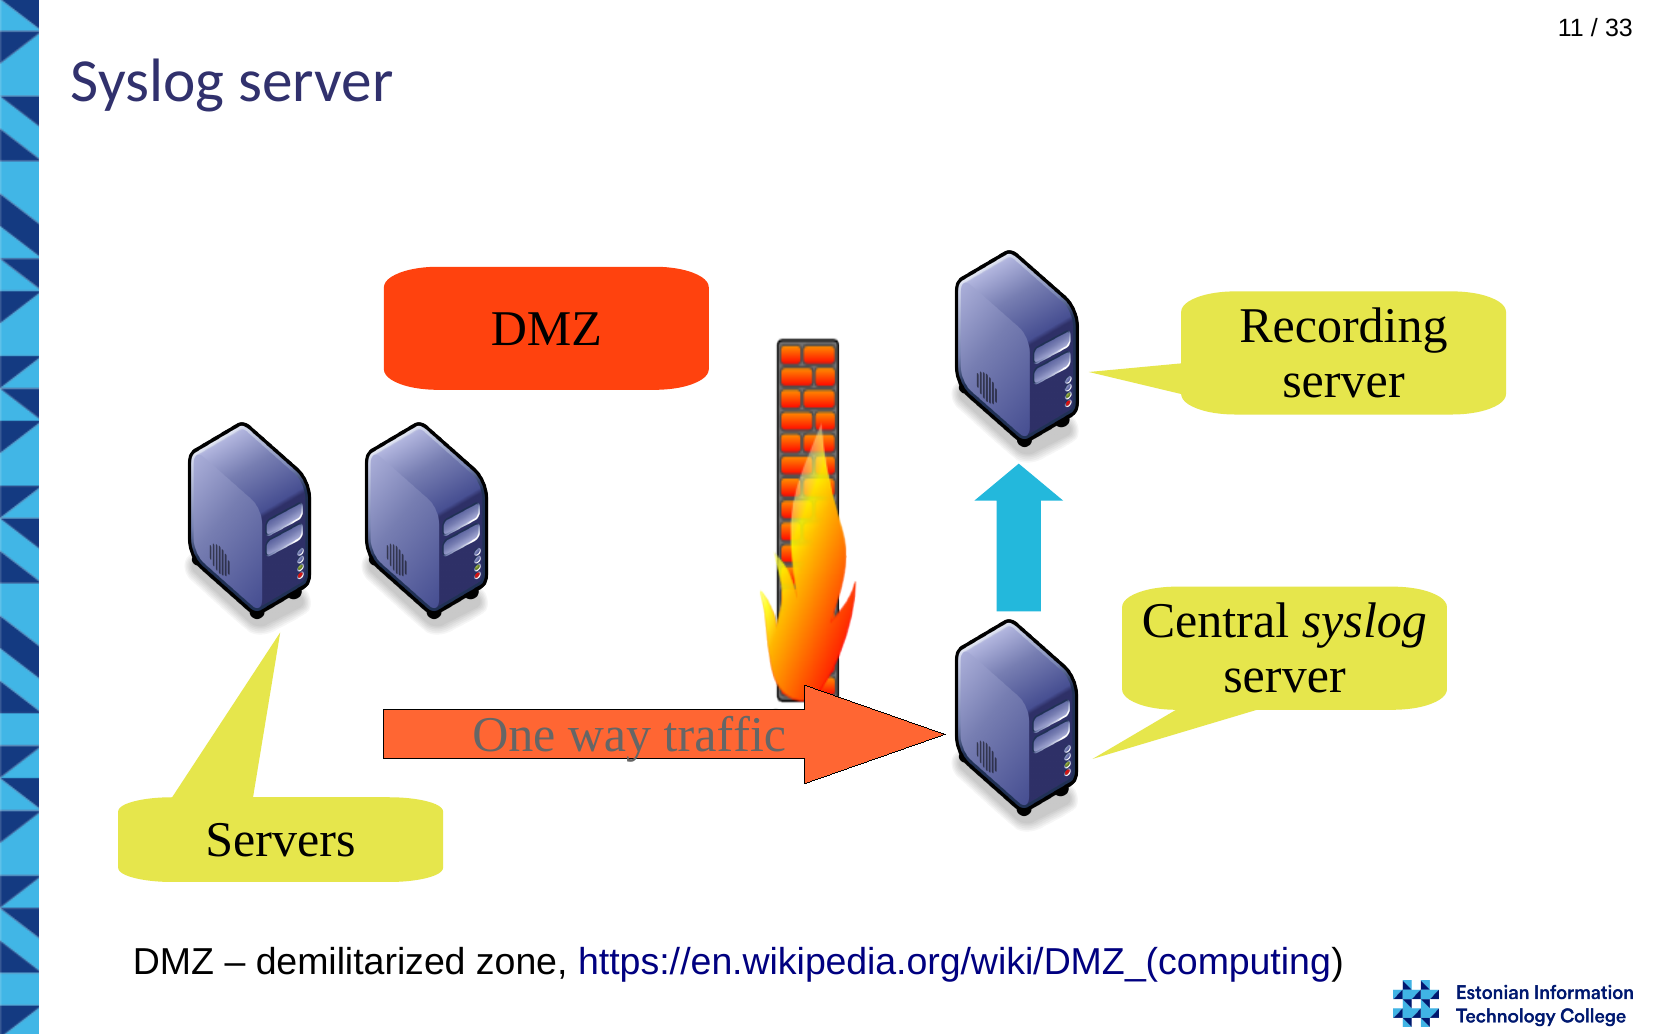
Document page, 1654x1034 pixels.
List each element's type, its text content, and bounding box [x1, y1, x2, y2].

picture [679, 242, 1094, 858]
picture [1393, 980, 1633, 1027]
text_box Central syslog server [1092, 586, 1447, 759]
text_box [974, 463, 1064, 612]
text_box DMZ – demilitarized zone, https://en.wikipedia.org/wiki/DMZ_(computing) [118, 933, 1394, 993]
picture [177, 414, 326, 661]
text_box Servers [118, 632, 444, 882]
title Syslog server [70, 41, 1630, 130]
picture [354, 414, 503, 661]
text_box One way traffic [383, 685, 946, 784]
text_box DMZ [383, 266, 709, 390]
text_box Recording server [1088, 291, 1507, 415]
